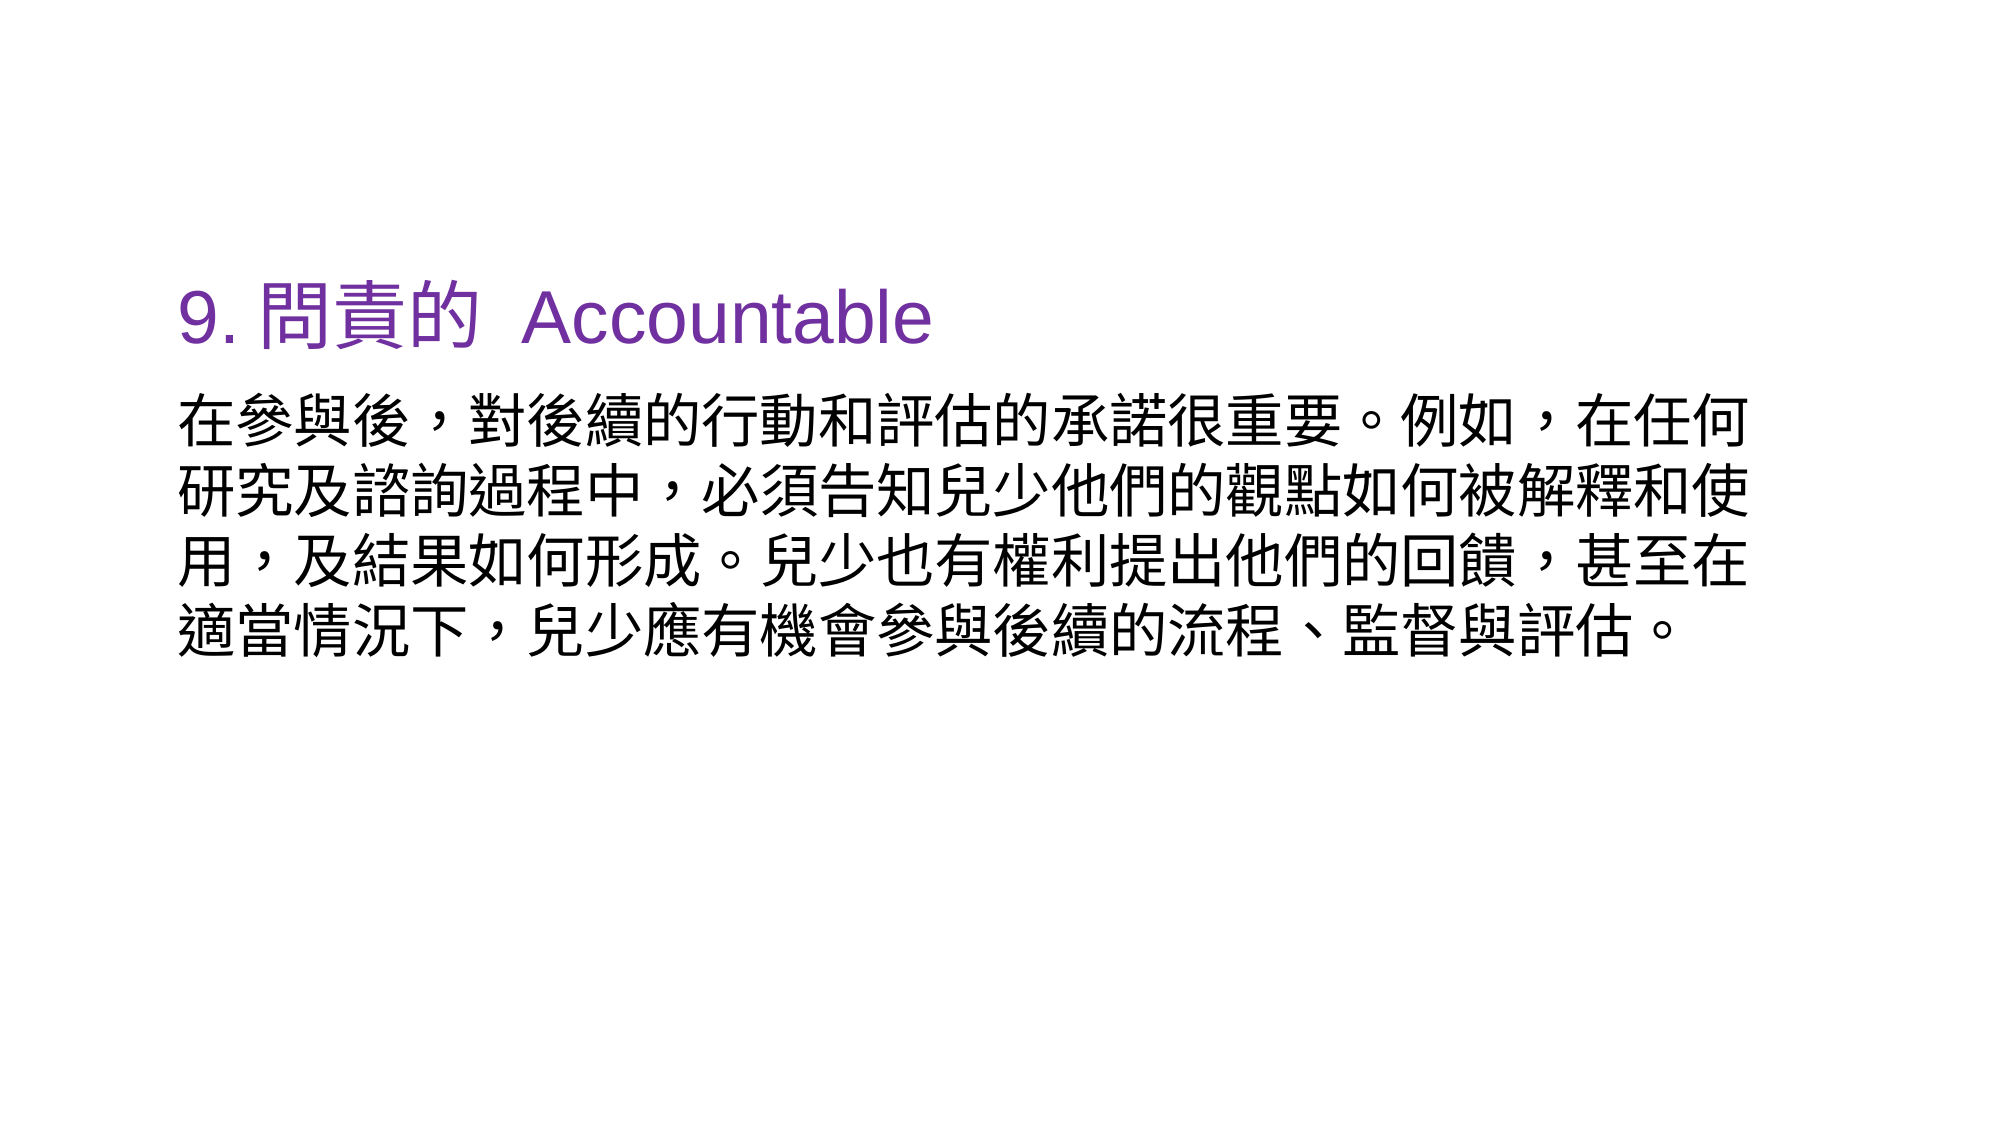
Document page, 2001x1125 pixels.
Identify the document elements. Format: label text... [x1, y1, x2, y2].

text_box 9.問責的 Accountable 在參與後，對後續的行動和評估的承諾很重要。例如，在任何研究及諮詢過程中，必須告知兒少他們的觀點如何被解釋和使用，及結果如何形成。兒少也有權利提出他們的回饋，甚至在適當情況下，兒少應有機會參與後續的流程、監督與評估。 [162, 200, 1800, 1039]
